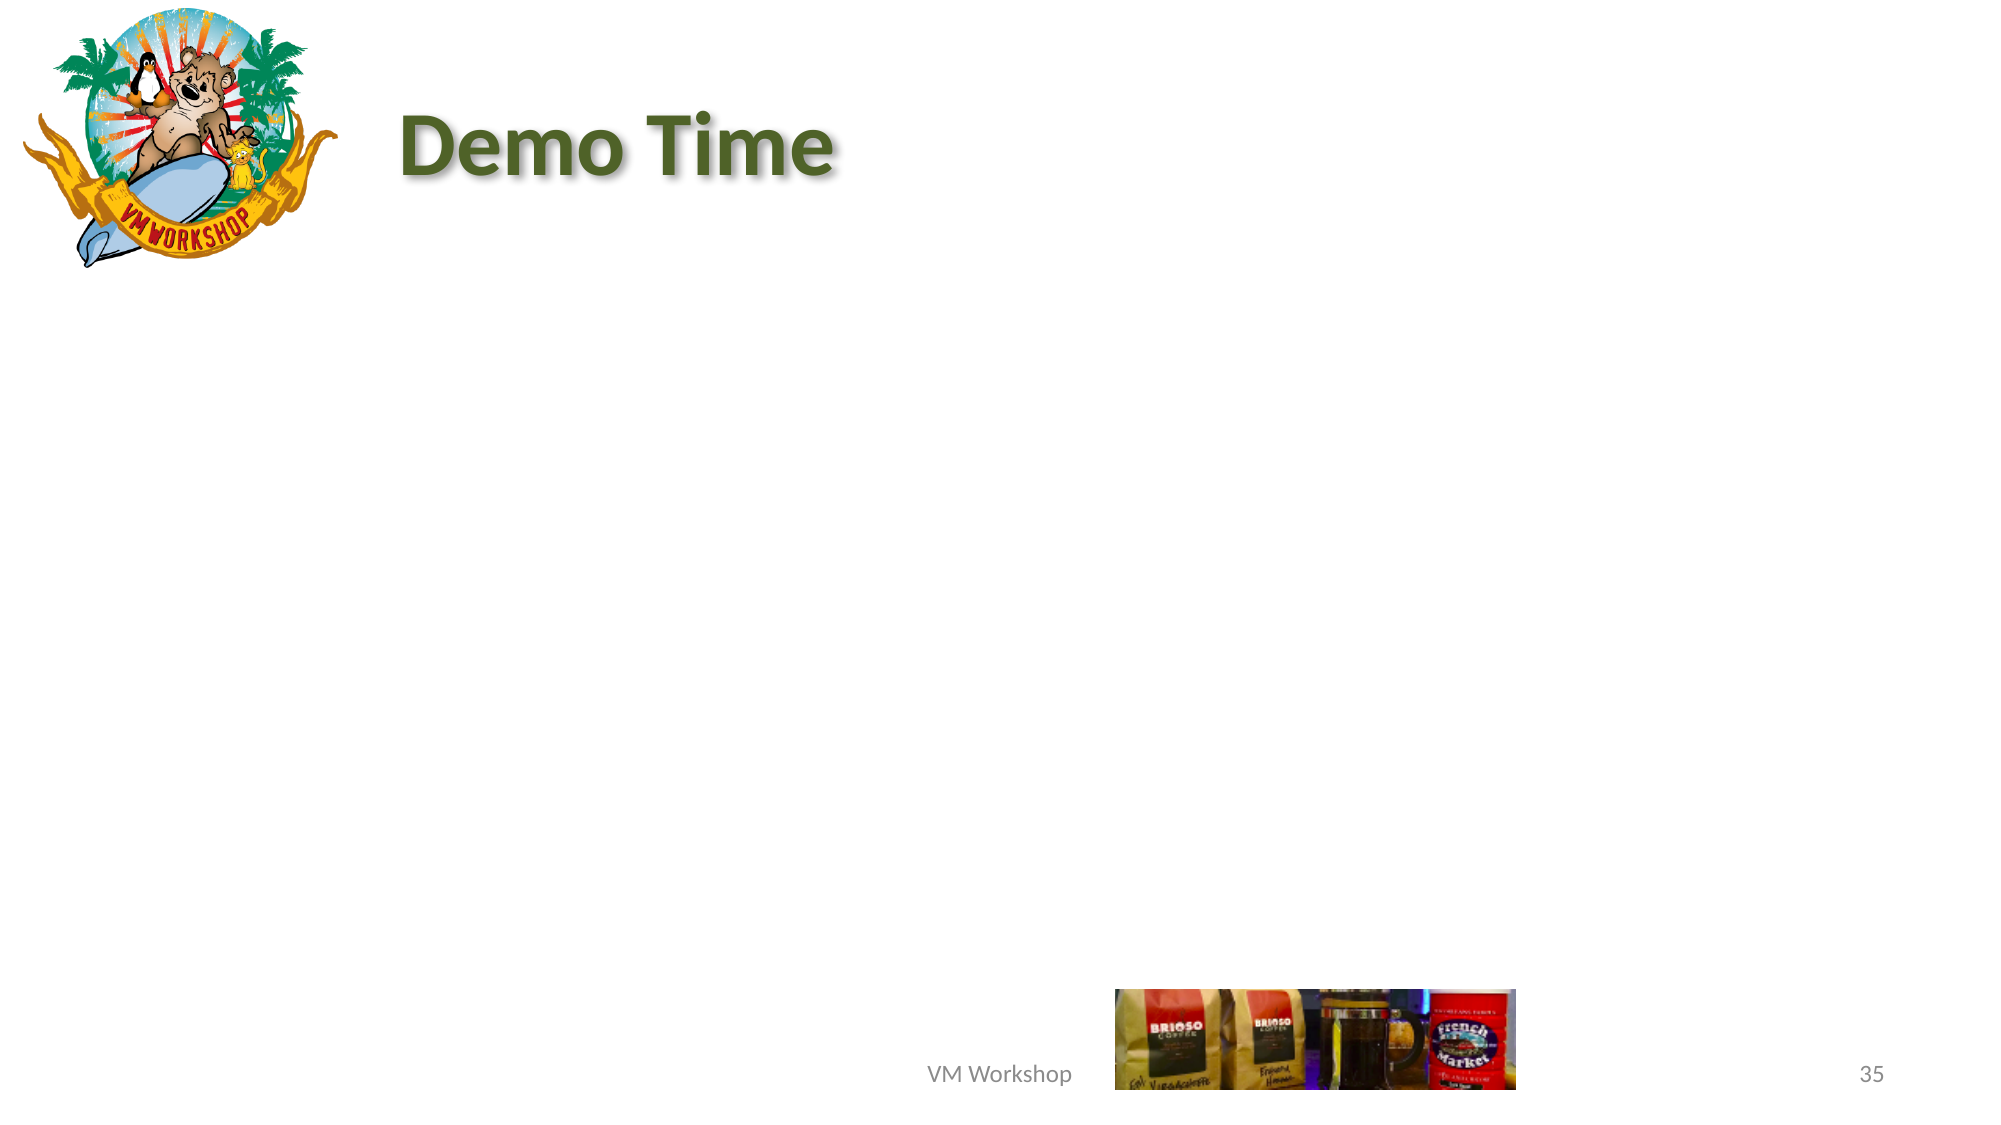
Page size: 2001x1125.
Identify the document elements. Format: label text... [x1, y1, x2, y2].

list [155, 299, 1876, 1066]
picture [23, 8, 338, 269]
title Demo Time [383, 45, 1913, 233]
picture [1115, 1066, 1516, 1090]
